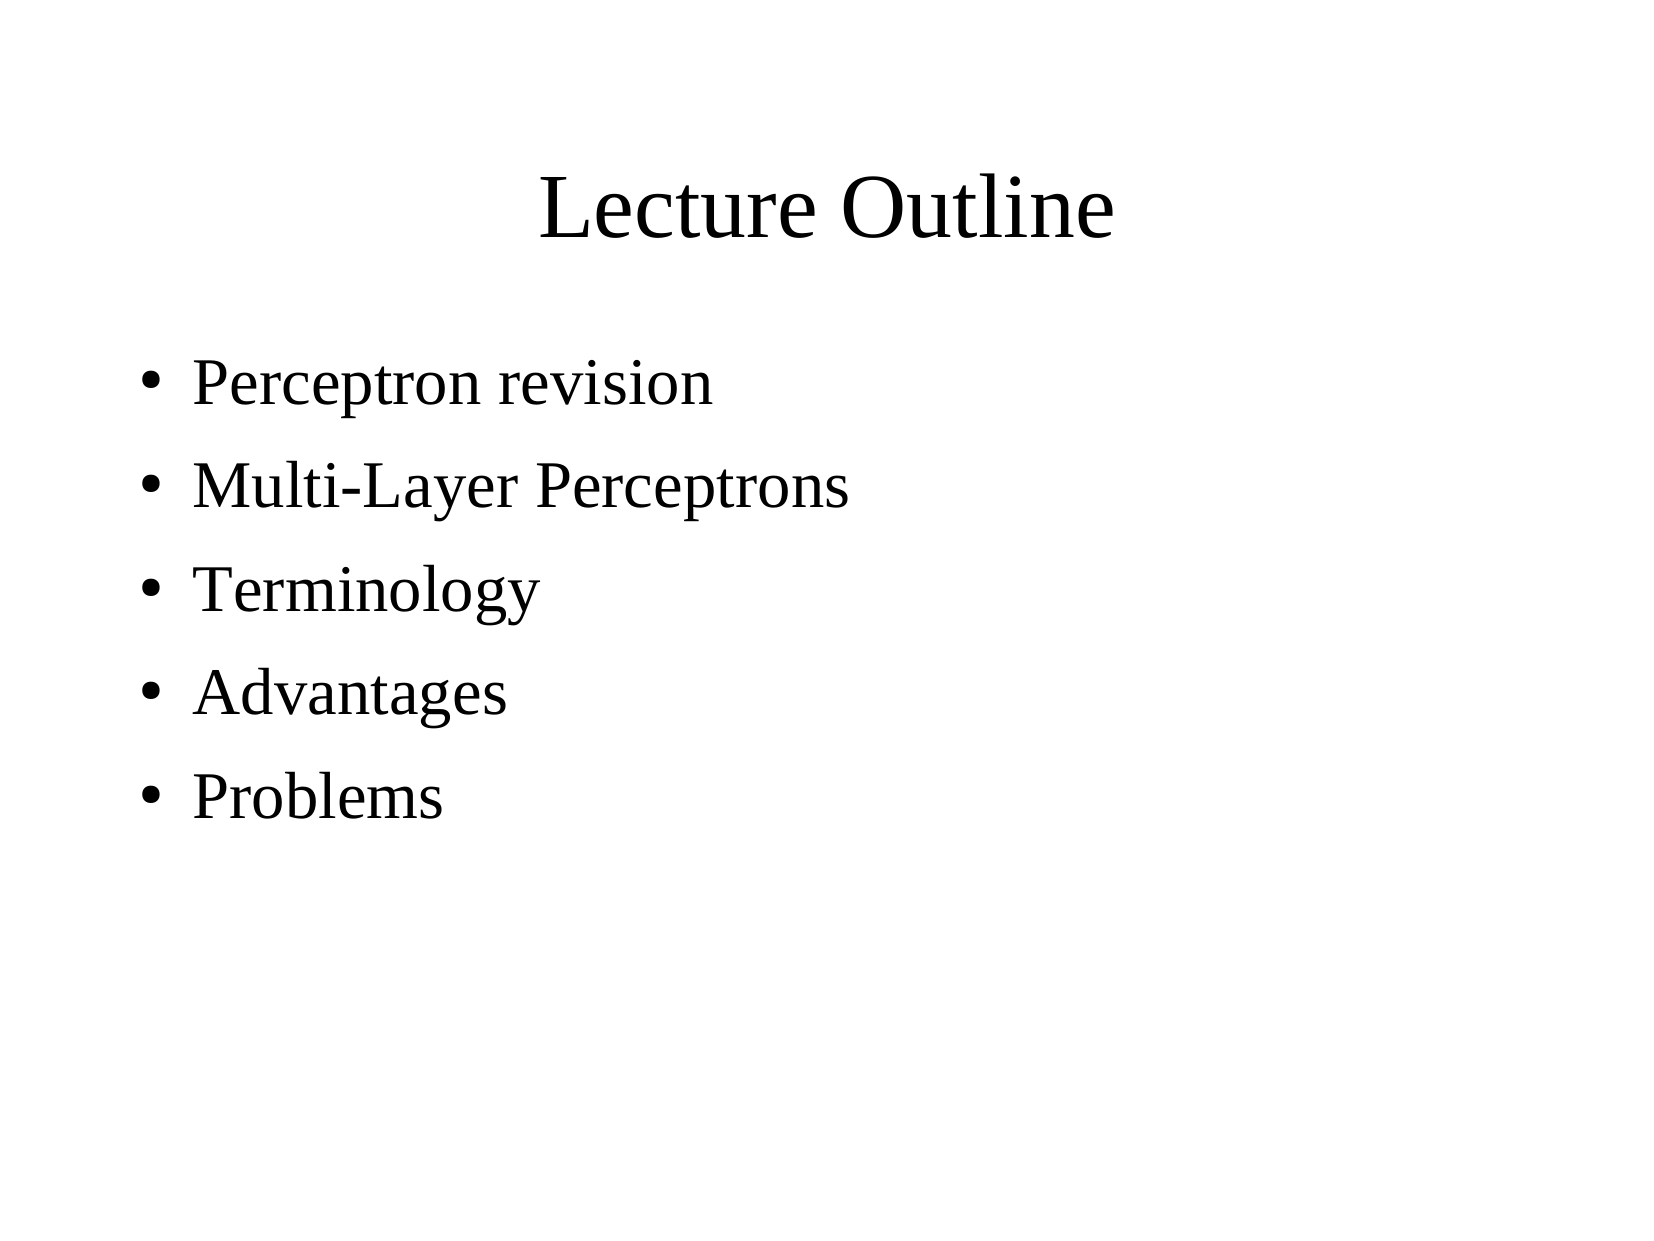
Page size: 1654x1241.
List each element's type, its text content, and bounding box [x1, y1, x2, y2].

list Perceptron revision Multi-Layer Perceptrons Terminology Advantages Problems [121, 344, 1534, 1127]
title Lecture Outline [121, 102, 1534, 311]
